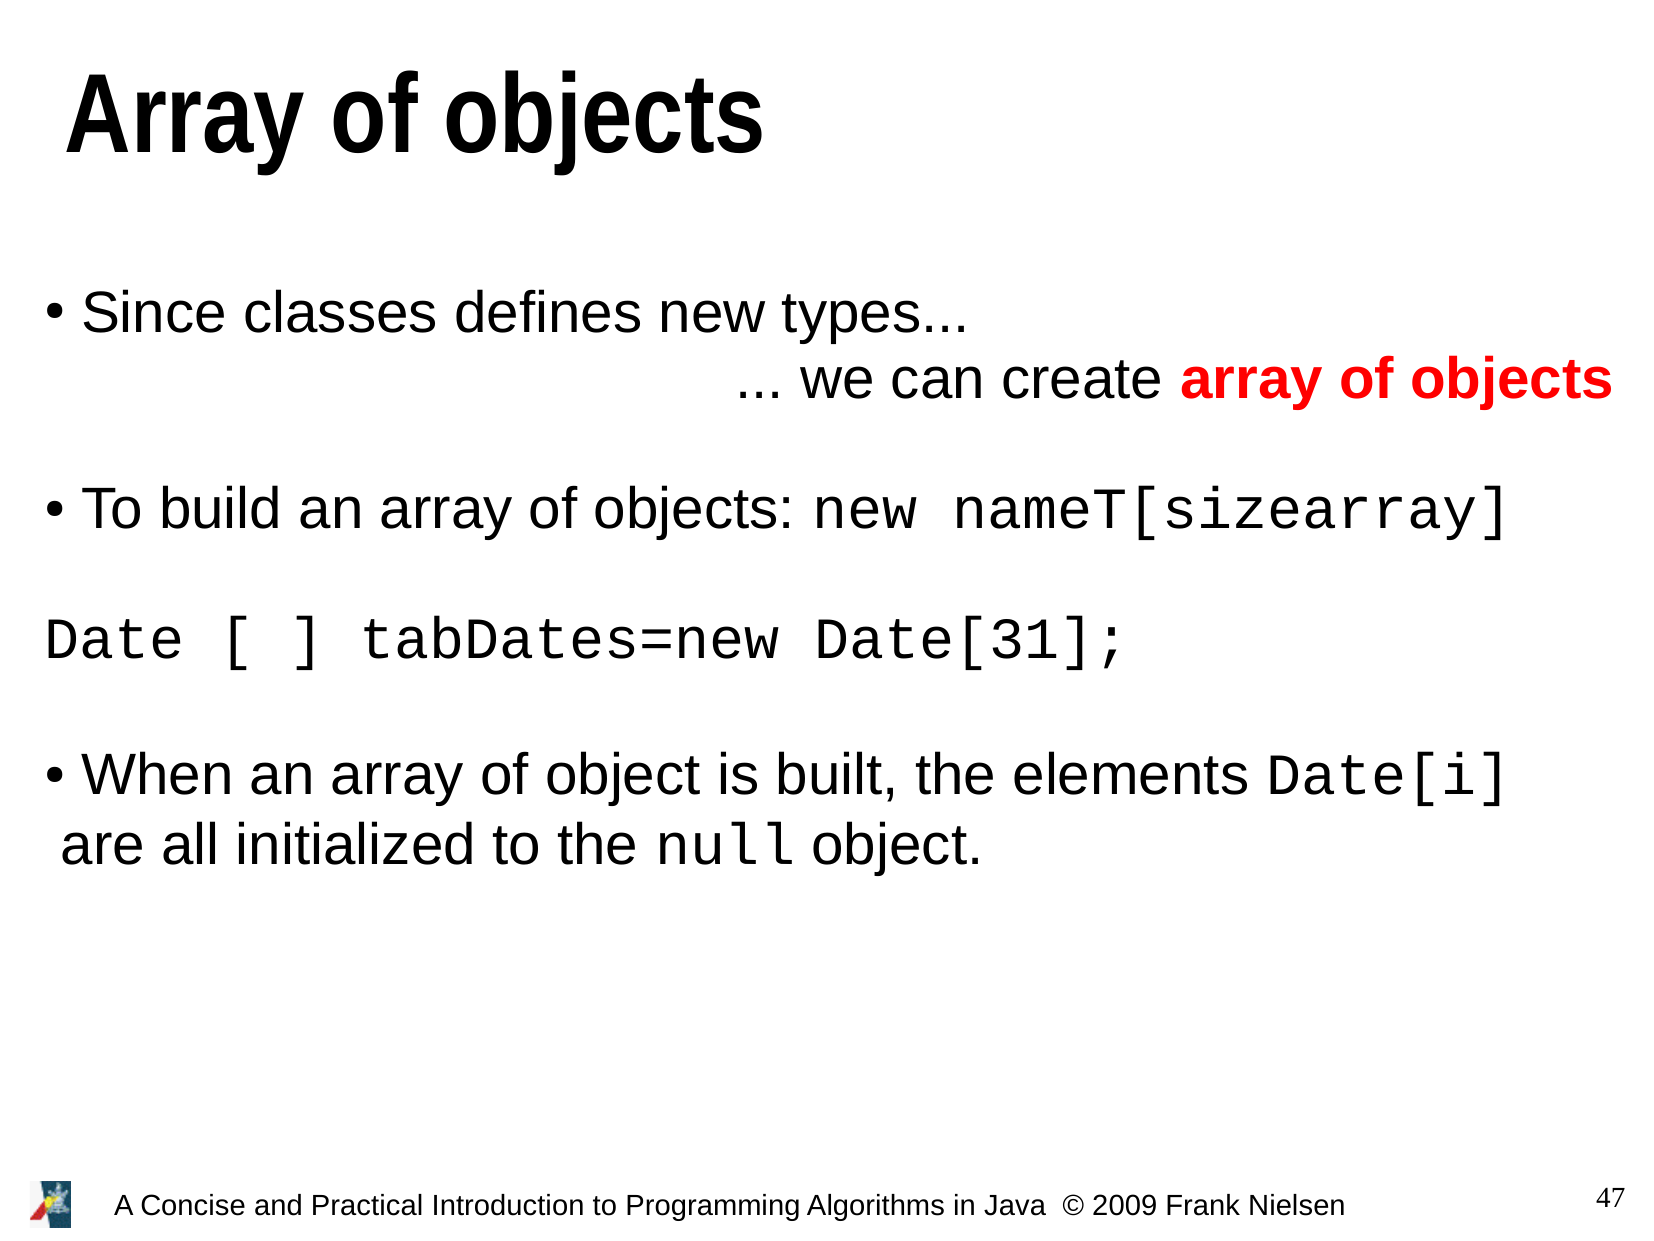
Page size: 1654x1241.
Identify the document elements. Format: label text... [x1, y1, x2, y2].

picture [29, 1181, 71, 1228]
text_box Array of objects [49, 39, 782, 184]
text_box Since classes defines new types... ... we can create array of objects To build an array of objects: new nameT[sizearray] Date [ ] tabDates=new Date[31]; When an array of object is built, the elements Date[i] are all initialized to the null object. [29, 272, 1654, 881]
